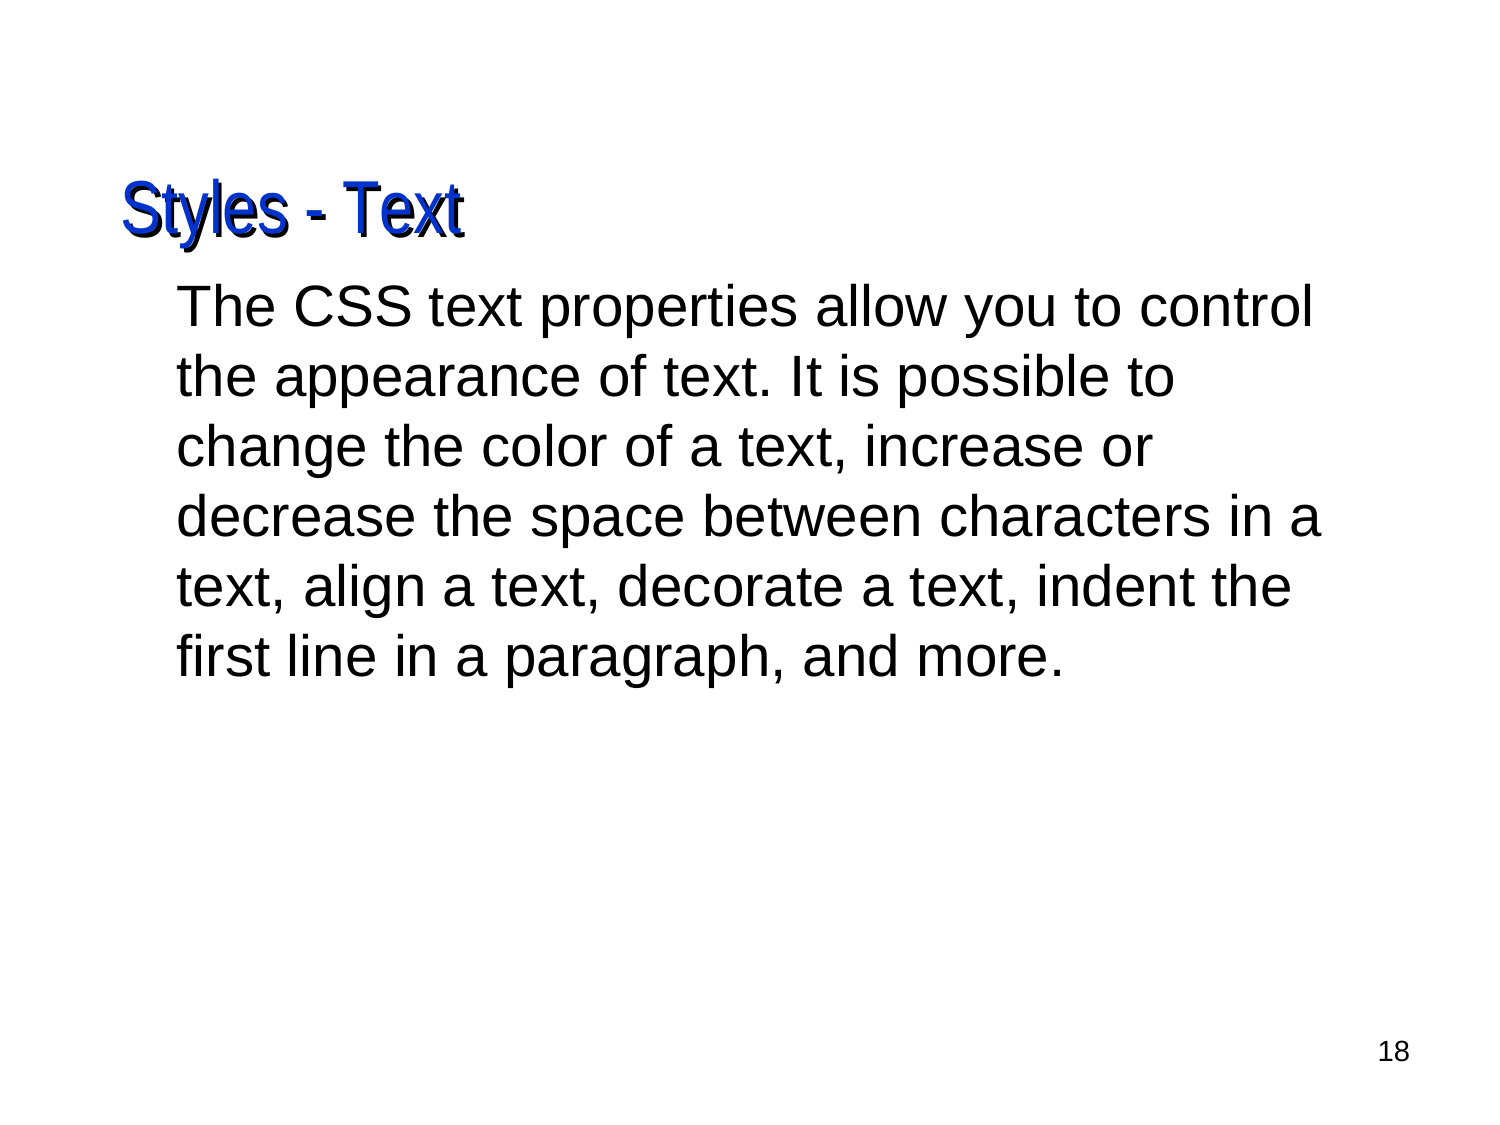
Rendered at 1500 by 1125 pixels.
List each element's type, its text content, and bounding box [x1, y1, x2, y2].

text_box The CSS text properties allow you to control the appearance of text. It is possible to change the color of a text, increase or decrease the space between characters in a text, align a text, decorate a text, indent the first line in a paragraph, and more. [161, 260, 1352, 766]
text_box Styles - Text [105, 151, 1469, 257]
